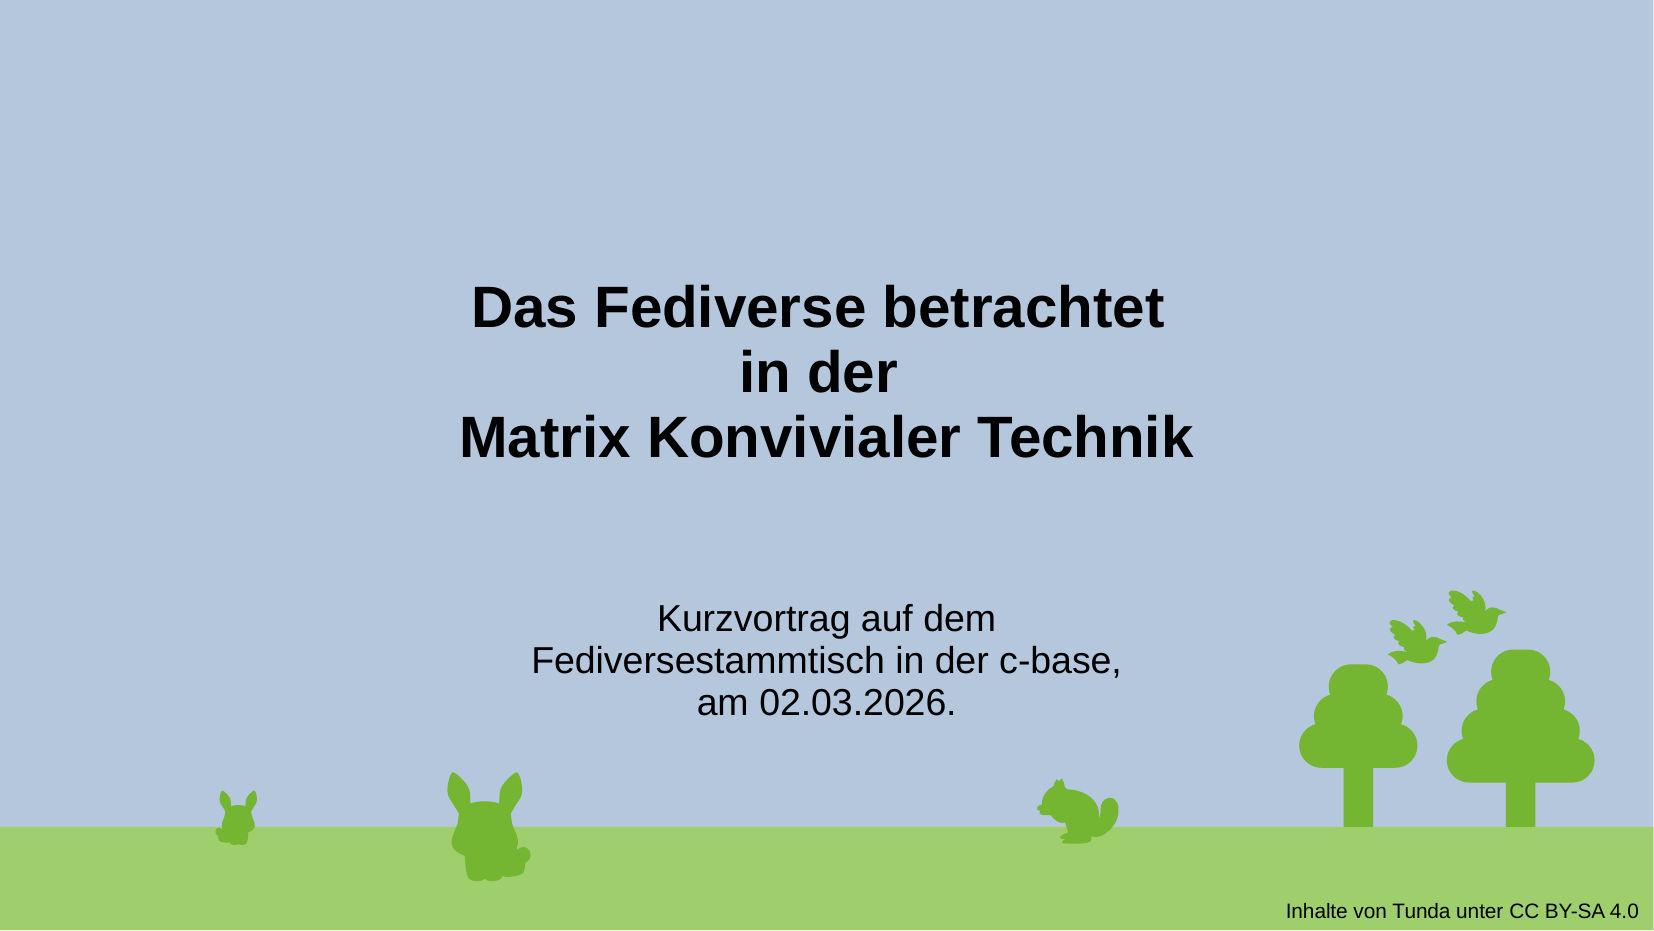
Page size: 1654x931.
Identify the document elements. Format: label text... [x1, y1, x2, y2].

text_box Inhalte von Tunda unter CC BY-SA 4.0 [944, 856, 1654, 931]
subtitle Das Fediverse betrachtet in der Matrix Konvivialer Technik [88, 29, 1565, 715]
text_box Kurzvortrag auf dem Fediversestammtisch in der c-base, am 02.03.2026. [501, 590, 1152, 739]
